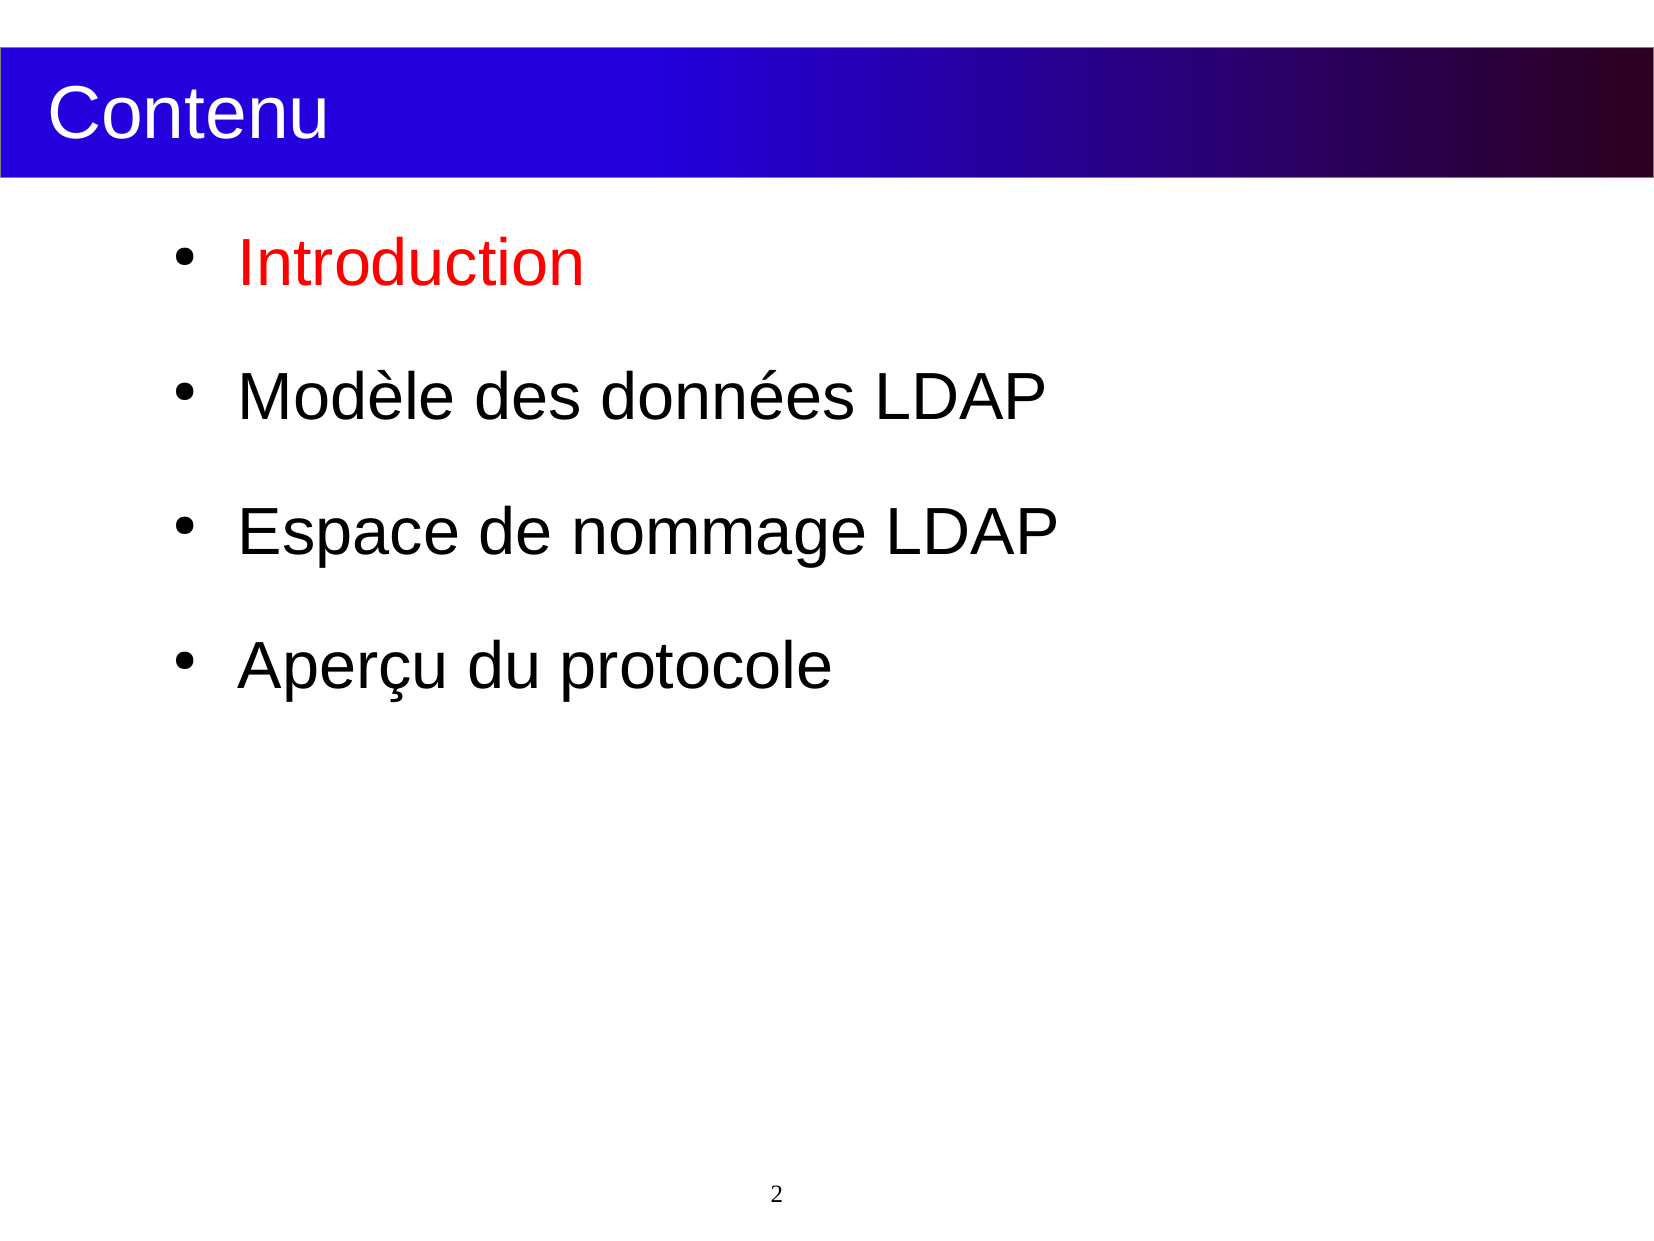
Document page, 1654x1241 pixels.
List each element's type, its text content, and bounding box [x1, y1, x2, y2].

list Introduction Modèle des données LDAP Espace de nommage LDAP Aperçu du protocole [116, 231, 1528, 951]
title Contenu [47, 6, 1477, 225]
